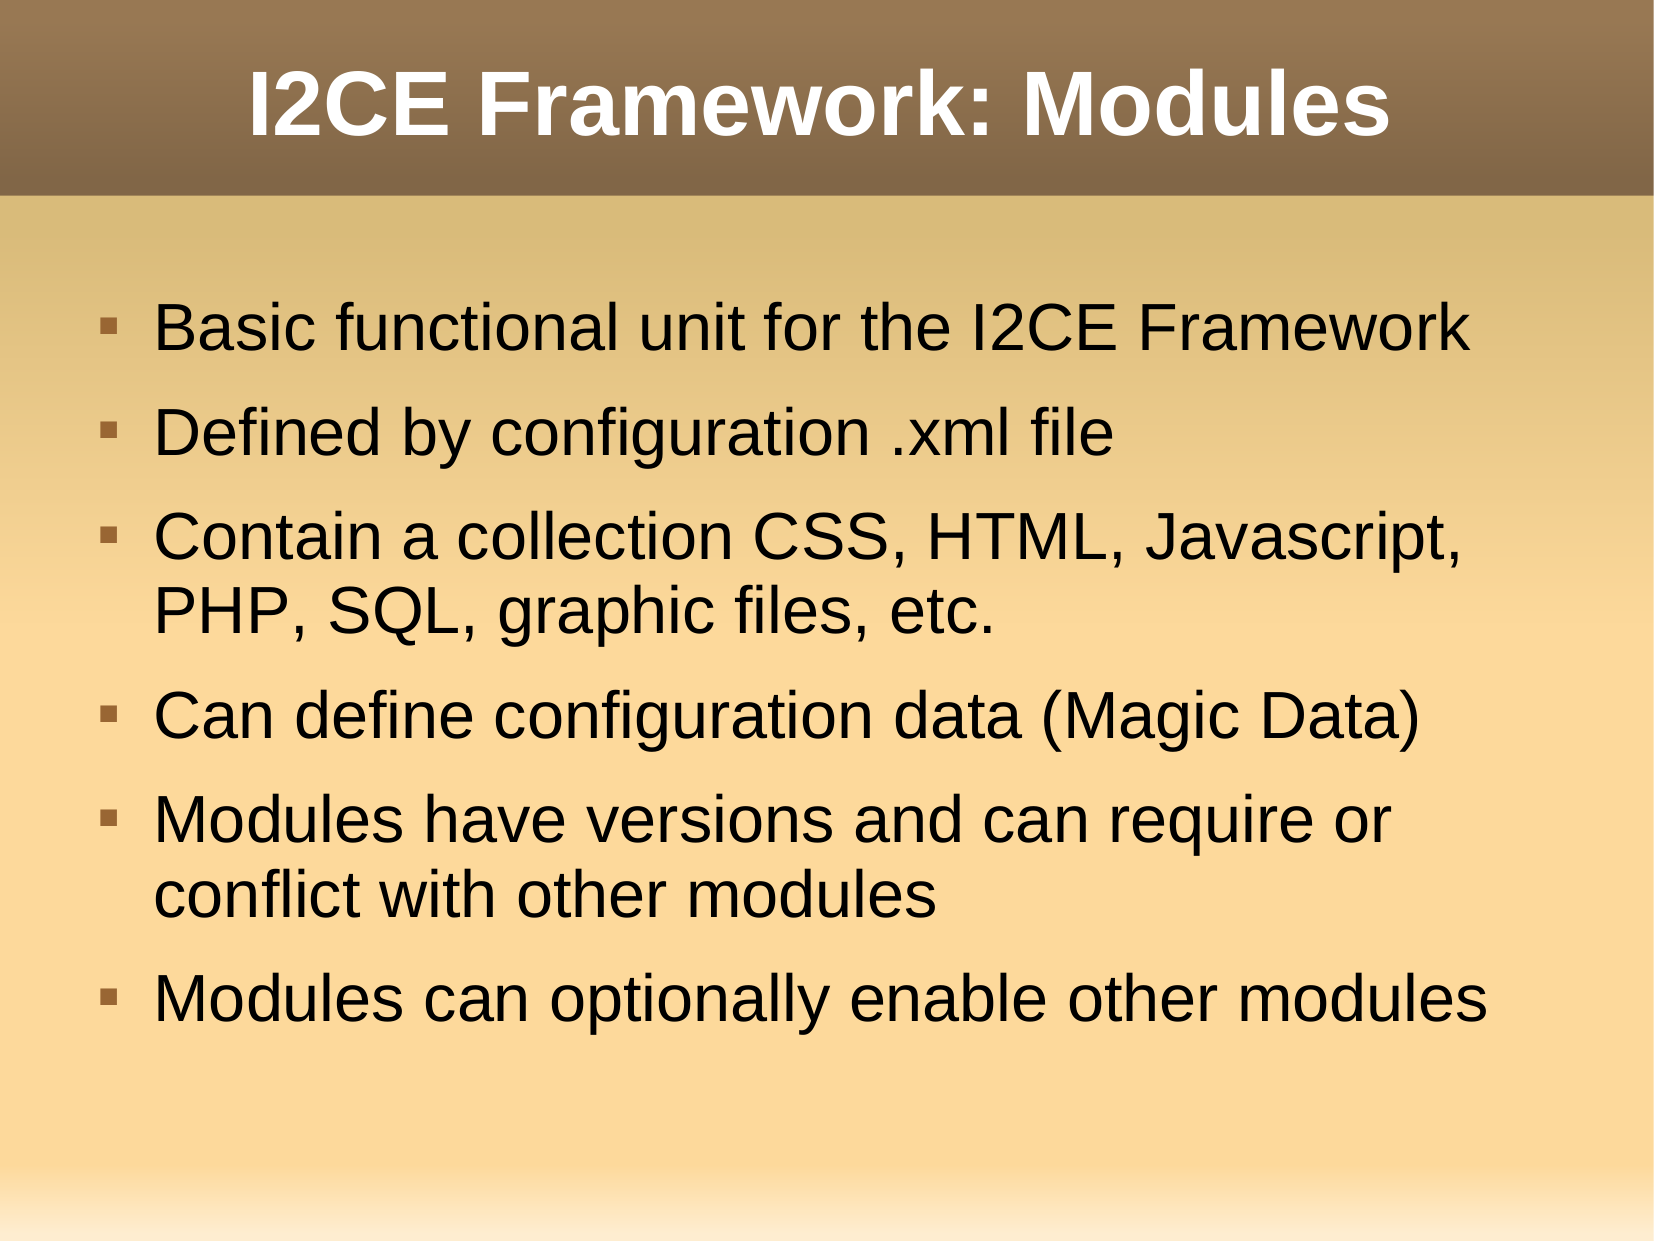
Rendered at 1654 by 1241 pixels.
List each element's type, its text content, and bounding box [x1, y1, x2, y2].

picture [0, 0, 1654, 1241]
title I2CE Framework: Modules [76, 7, 1565, 200]
list Basic functional unit for the I2CE Framework Defined by configuration .xml file Contain a collection CSS, HTML, Javascript, PHP, SQL, graphic files, etc. Can define configuration data (Magic Data) Modules have versions and can require or conflict with other modules Modules can optionally enable other modules [82, 290, 1571, 1094]
